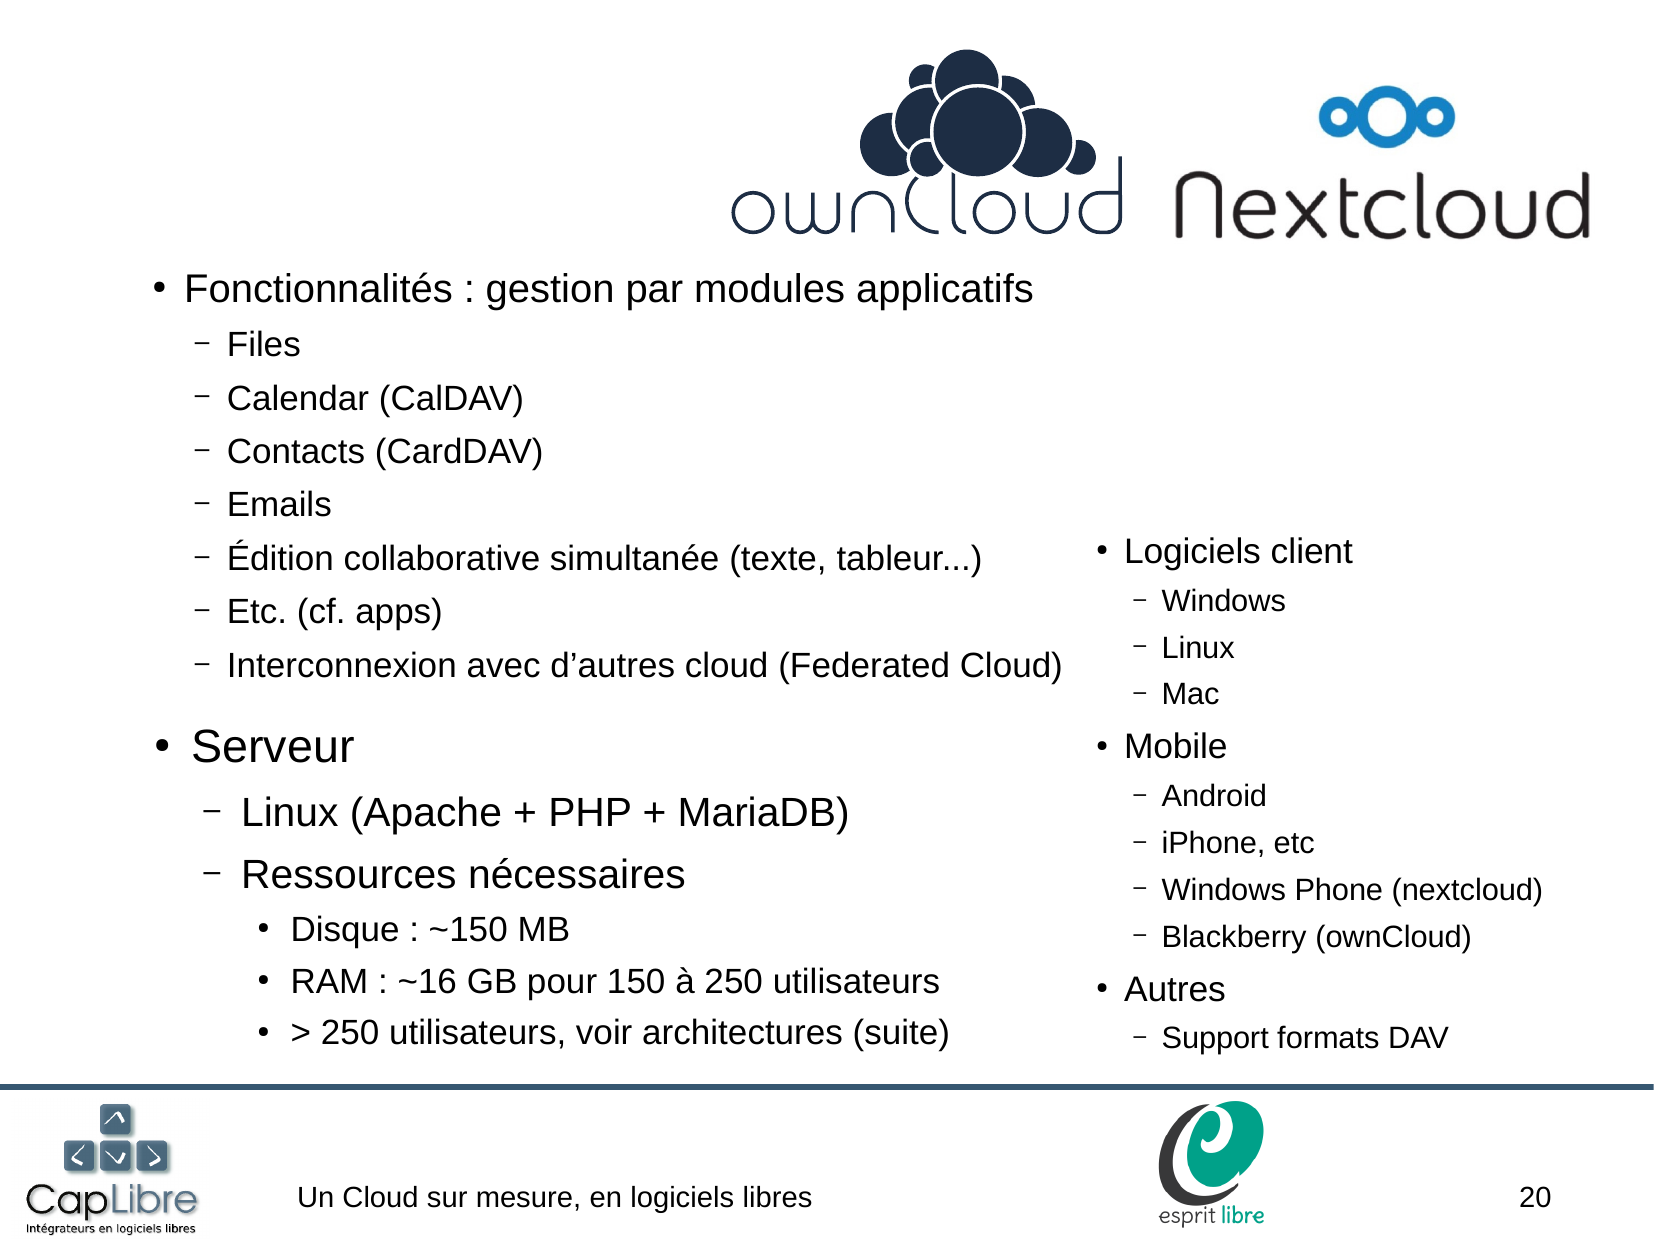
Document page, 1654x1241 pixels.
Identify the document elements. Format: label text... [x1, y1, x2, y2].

picture [731, 49, 1123, 235]
list Fonctionnalités : gestion par modules applicatifs Files Calendar (CalDAV) Contacts (CardDAV) Emails Édition collaborative simultanée (texte, tableur...) Etc. (cf. apps) Interconnexion avec d’autres cloud (Federated Cloud) [141, 265, 1571, 686]
picture [11, 1098, 210, 1239]
picture [1139, 58, 1636, 271]
list Logiciels client Windows Linux Mac Mobile Android iPhone, etc Windows Phone (nextcloud) Blackberry (ownCloud) Autres Support formats DAV [1086, 531, 1583, 1063]
list Serveur Linux (Apache + PHP + MariaDB) Ressources nécessaires Disque : ~150 MB RAM : ~16 GB pour 150 à 250 utilisateurs > 250 utilisateurs, voir architectures (suite) [141, 720, 957, 1063]
picture [1145, 1098, 1276, 1229]
